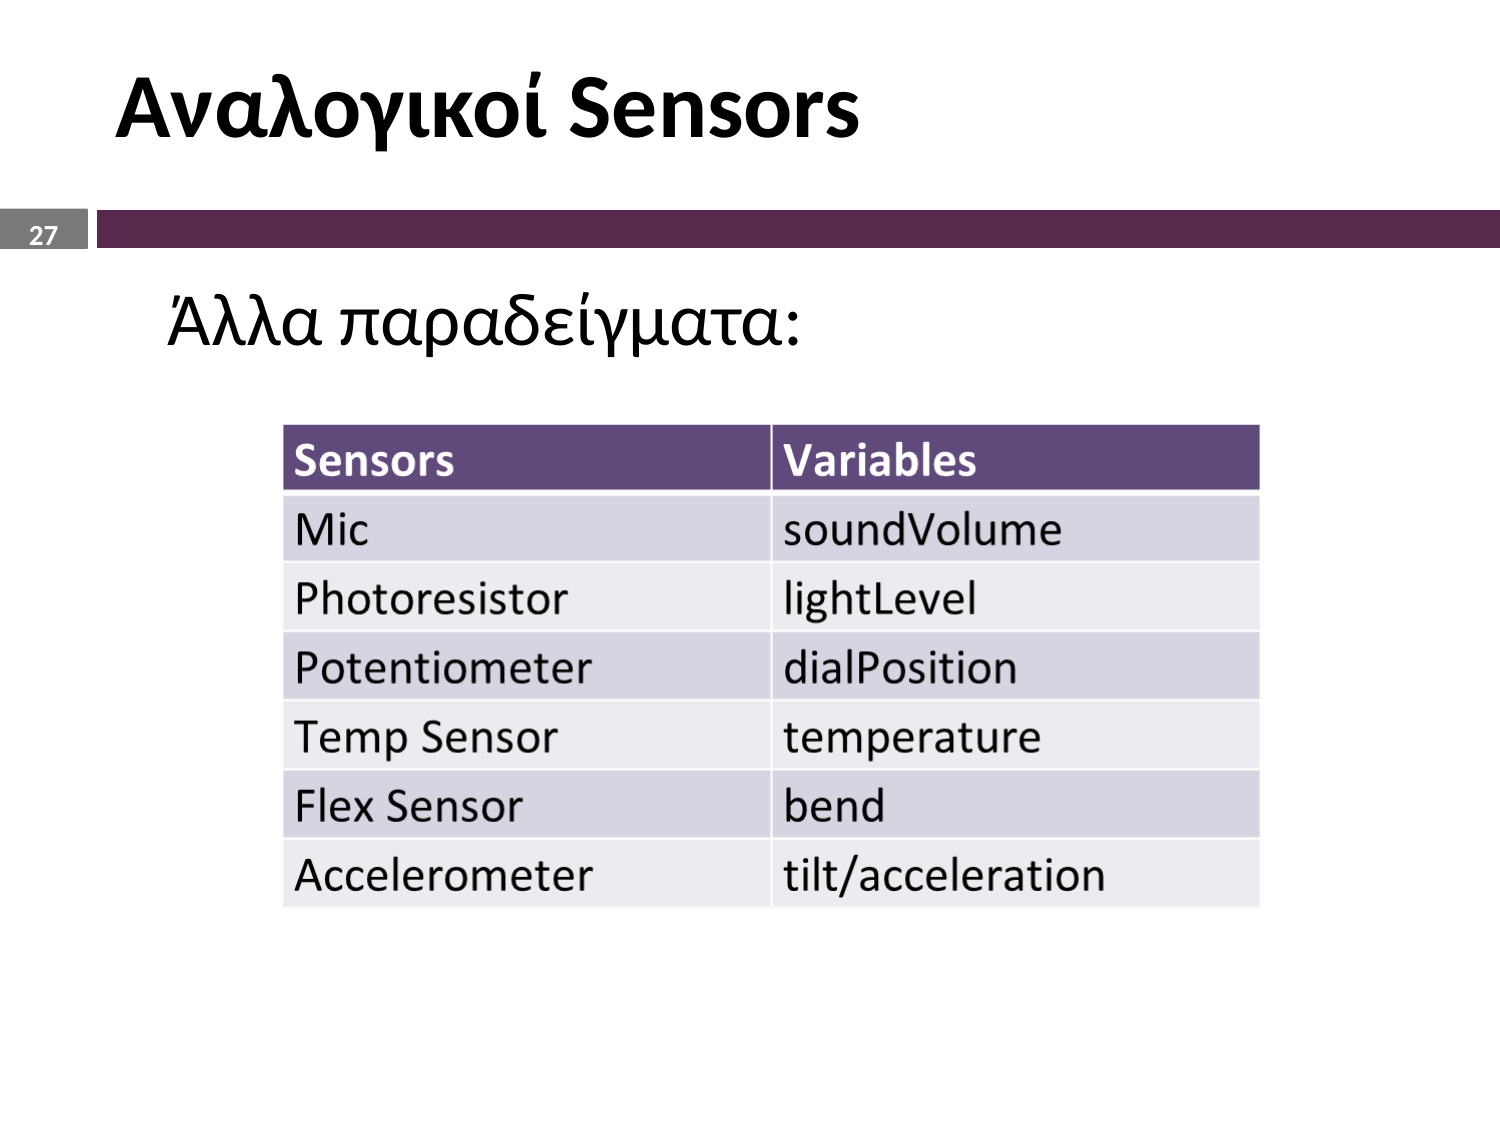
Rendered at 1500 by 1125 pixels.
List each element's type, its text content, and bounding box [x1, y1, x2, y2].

text_box [0, 208, 88, 249]
picture [282, 413, 1261, 934]
list Άλλα παραδείγματα: [100, 262, 1438, 1000]
title Αναλογικοί Sensors [100, 19, 1438, 182]
